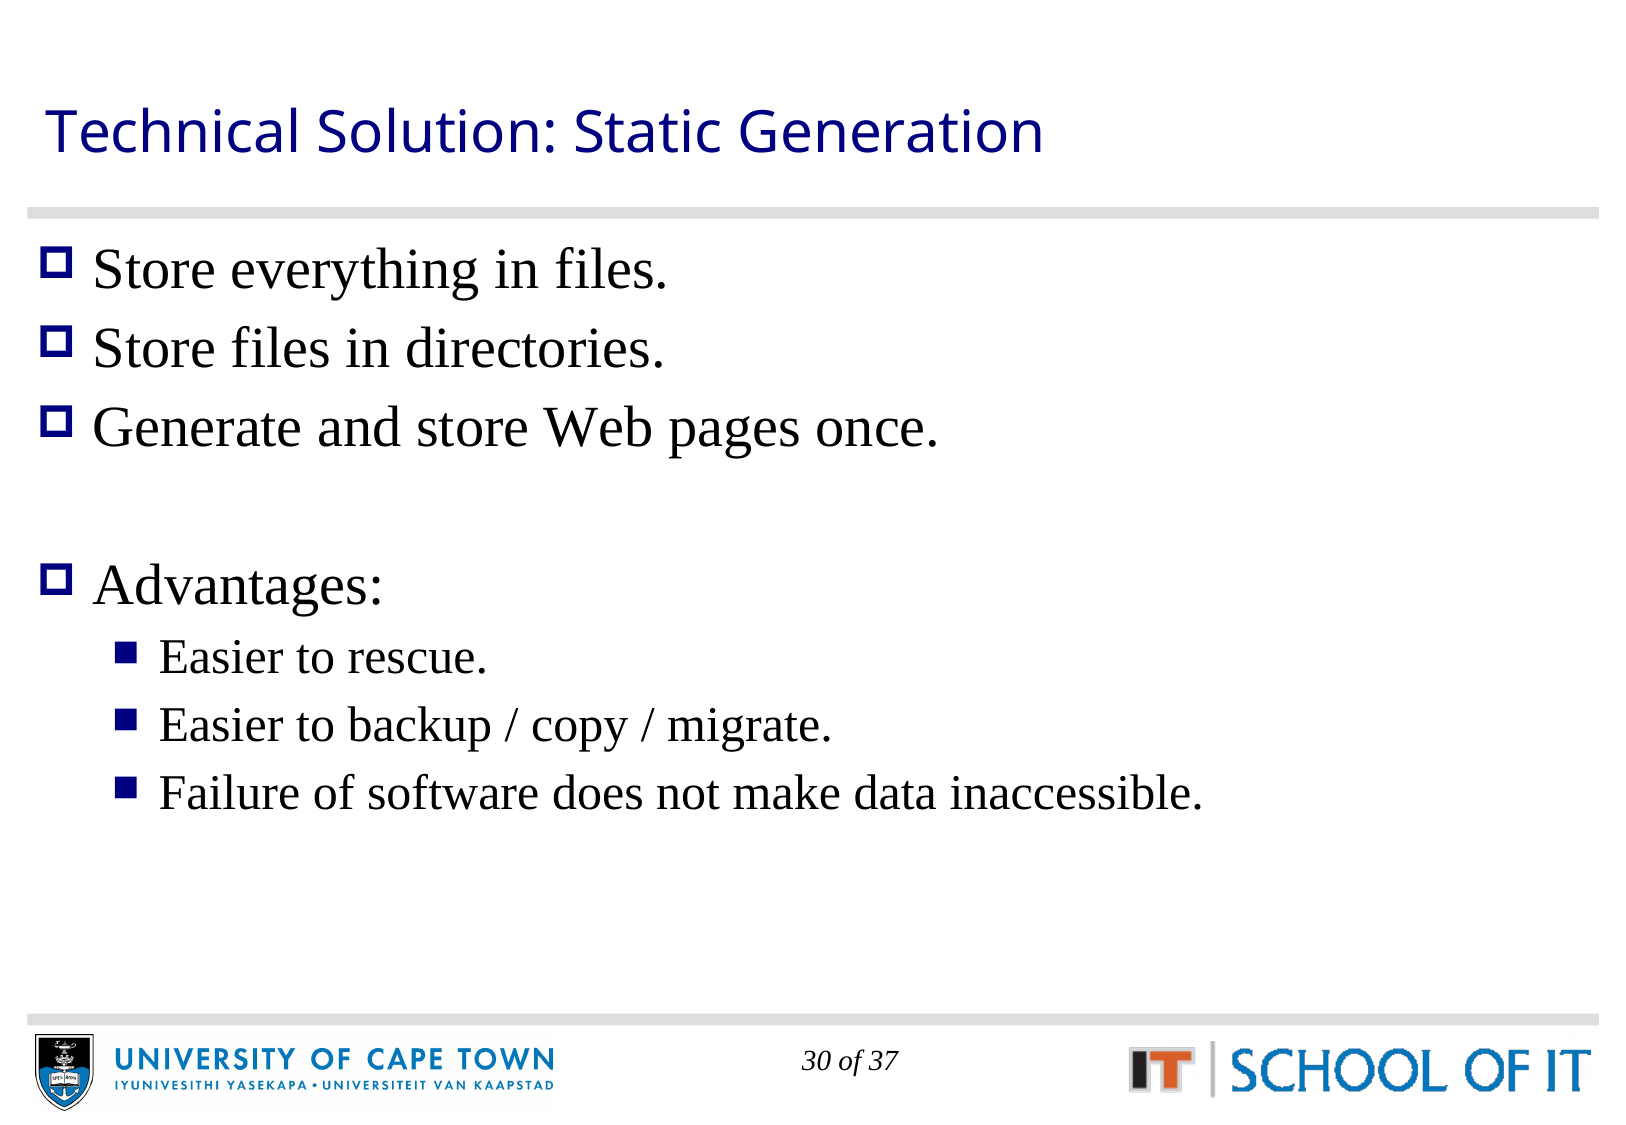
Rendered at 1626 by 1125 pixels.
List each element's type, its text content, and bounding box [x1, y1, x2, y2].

title Technical Solution: Static Generation [45, 66, 1583, 194]
picture [1118, 1030, 1606, 1109]
list Store everything in files. Store files in directories. Generate and store Web pages once. Advantages: Easier to rescue. Easier to backup / copy / migrate. Failure of software does not make data inaccessible. [36, 236, 1579, 998]
picture [35, 1034, 553, 1111]
